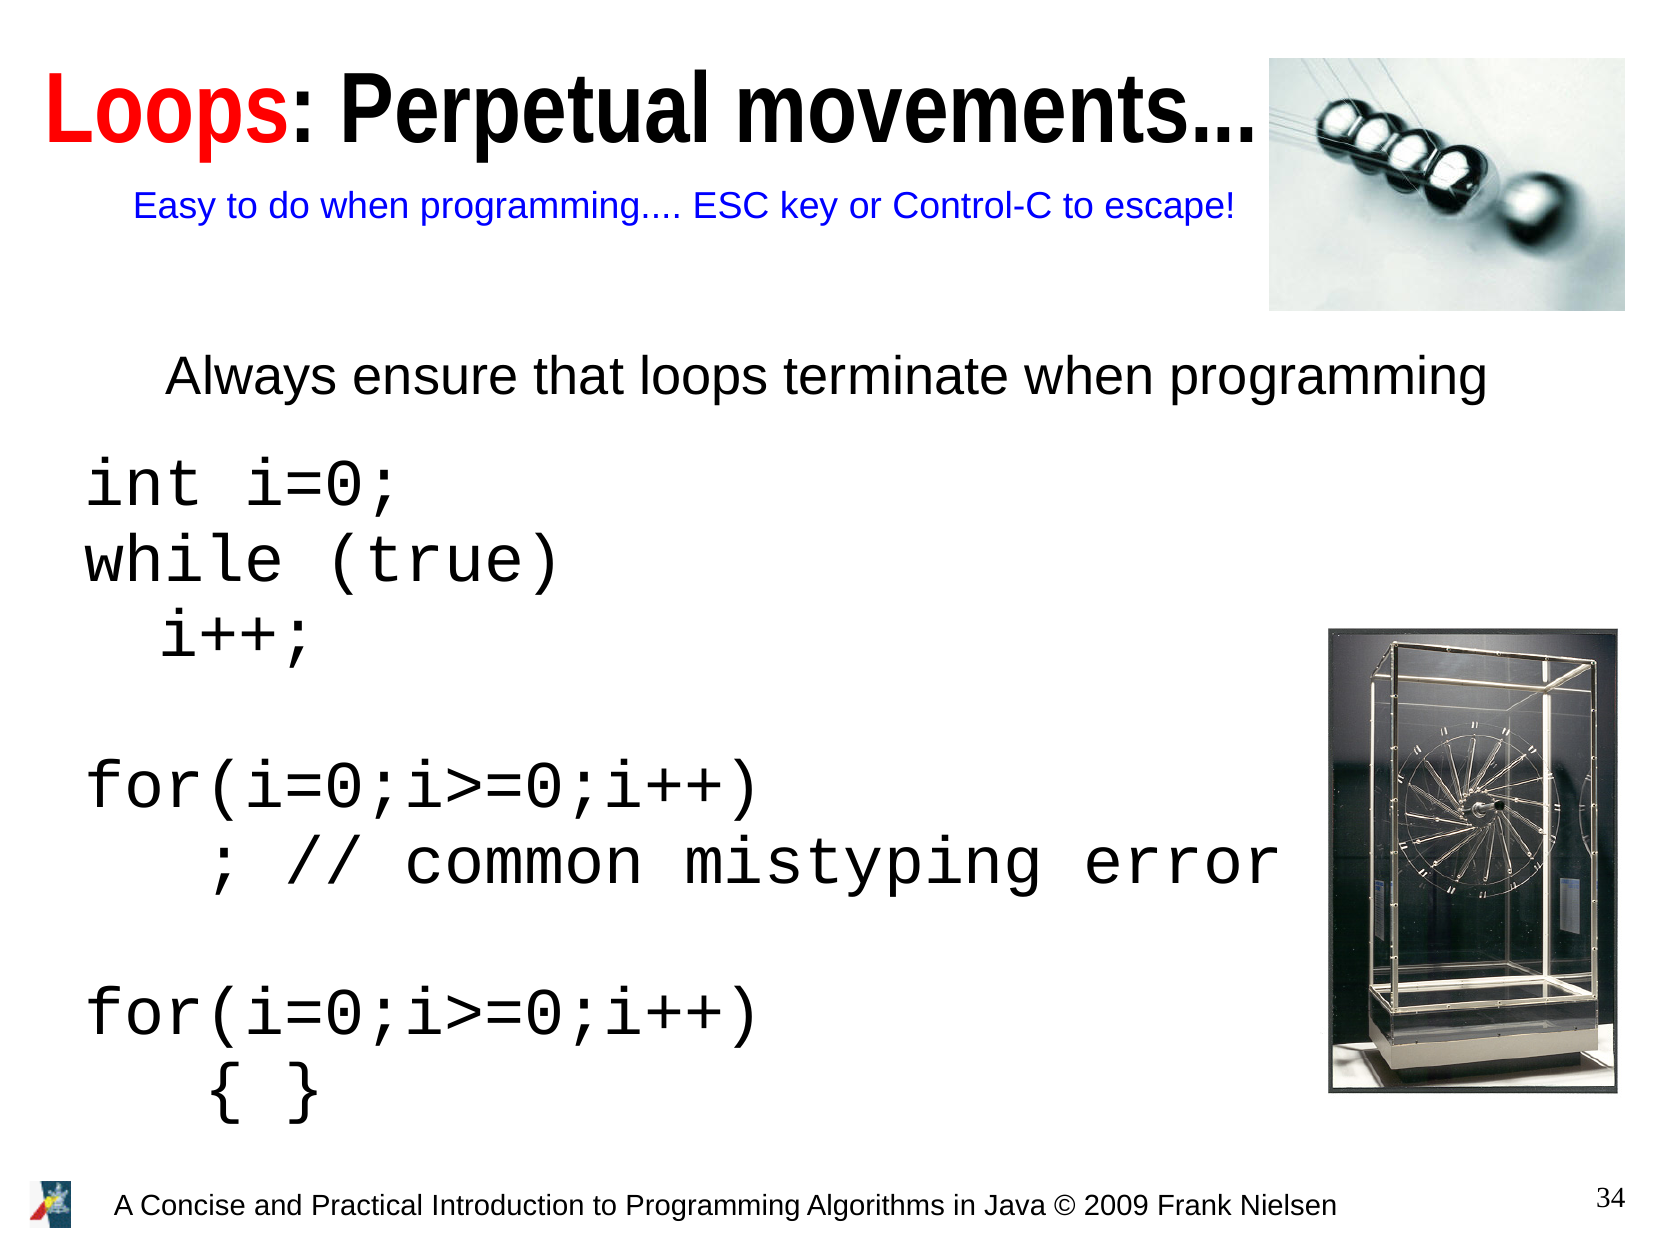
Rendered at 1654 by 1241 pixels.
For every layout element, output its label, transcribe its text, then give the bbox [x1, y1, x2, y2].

picture [1320, 620, 1625, 1100]
text_box Loops: Perpetual movements... [29, 41, 1595, 171]
text_box Always ensure that loops terminate when programming [151, 338, 1506, 414]
text_box int i=0; while (true) i++; for(i=0;i>=0;i++) ; // common mistyping error for(i=0;i>=0;i++) { } [69, 442, 1300, 1222]
picture [29, 1181, 71, 1228]
text_box Easy to do when programming.... ESC key or Control-C to escape! [118, 177, 1249, 235]
picture [1269, 58, 1625, 311]
